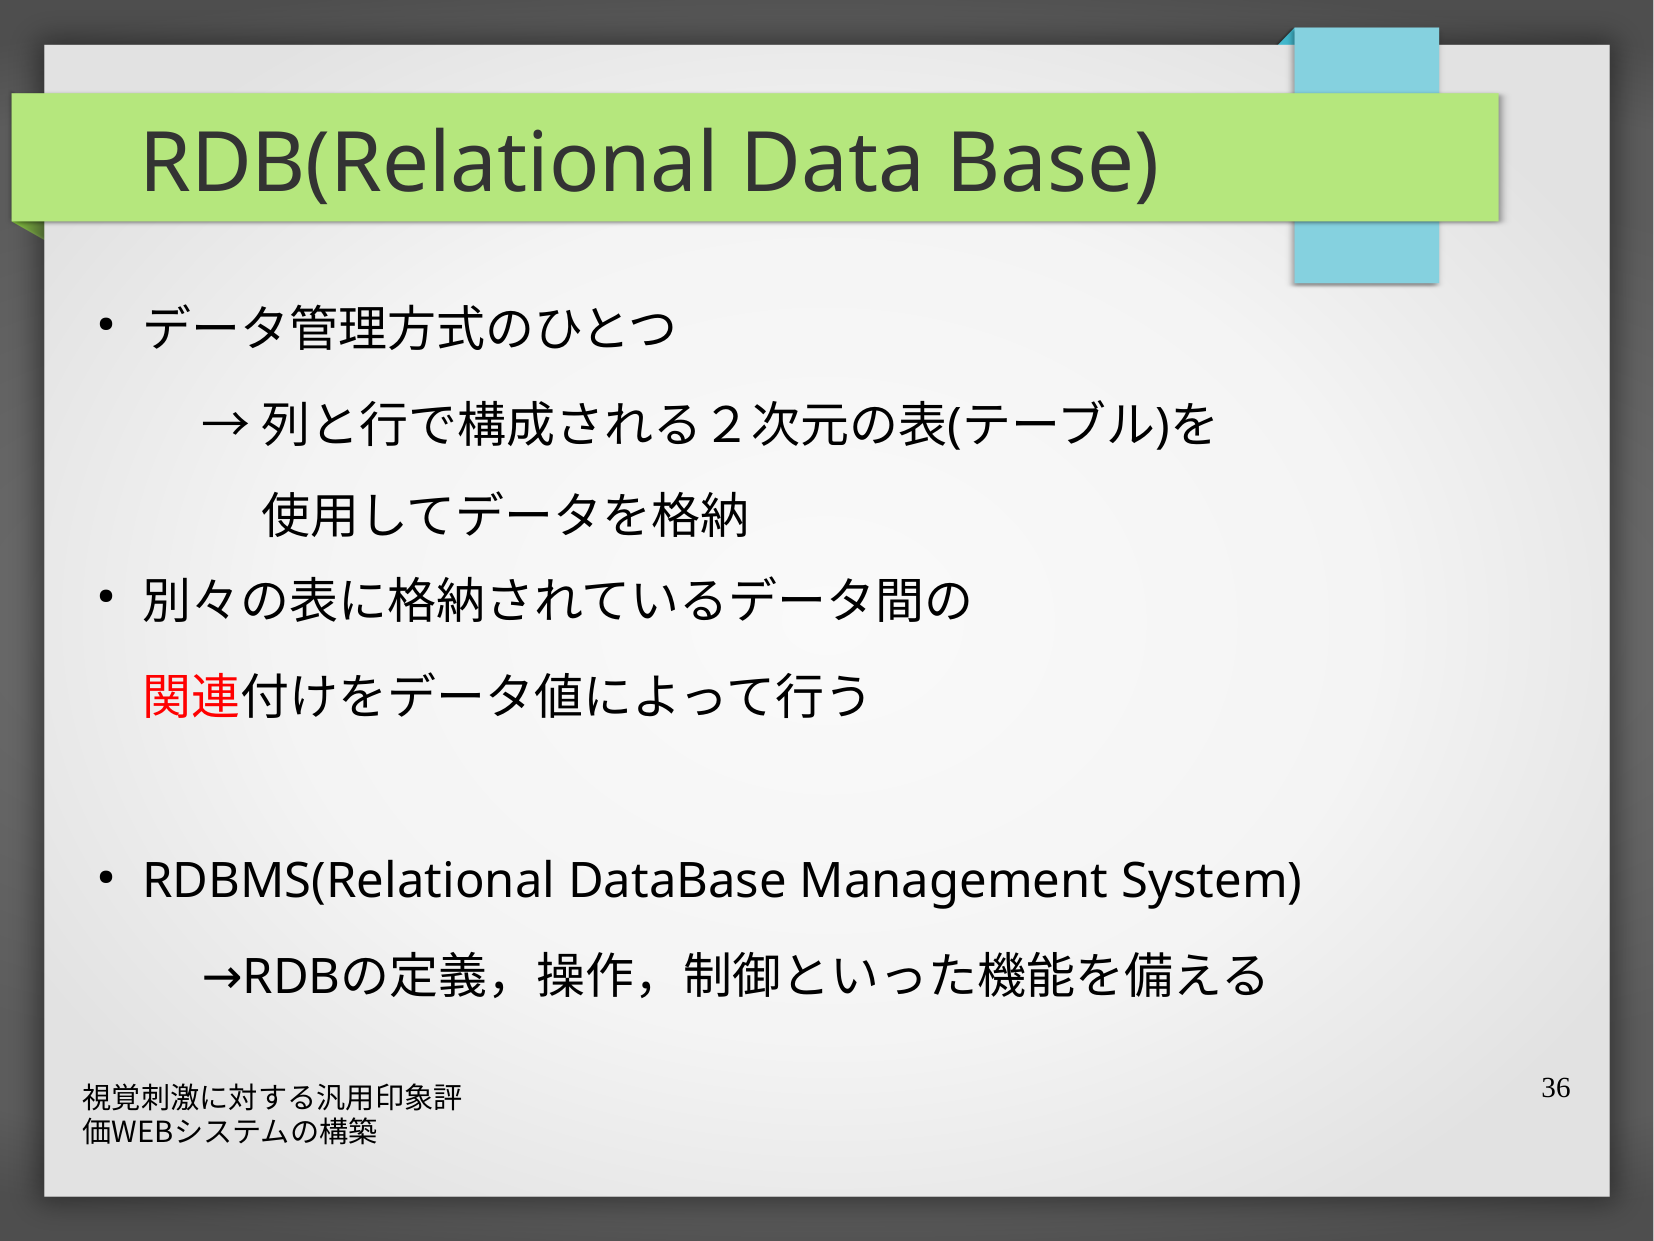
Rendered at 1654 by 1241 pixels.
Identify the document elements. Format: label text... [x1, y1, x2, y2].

title RDB(Relational Data Base) [70, 106, 1229, 213]
picture [0, 0, 1654, 1241]
list データ管理方式のひとつ → 列と行で構成される２次元の表(テーブル)を 使用してデータを格納 別々の表に格納されているデータ間の 関連付けをデータ値によって行う RDBMS(Relational DataBase Management System) →RDBの定義，操作，制御といった機能を備える [82, 290, 1538, 1010]
